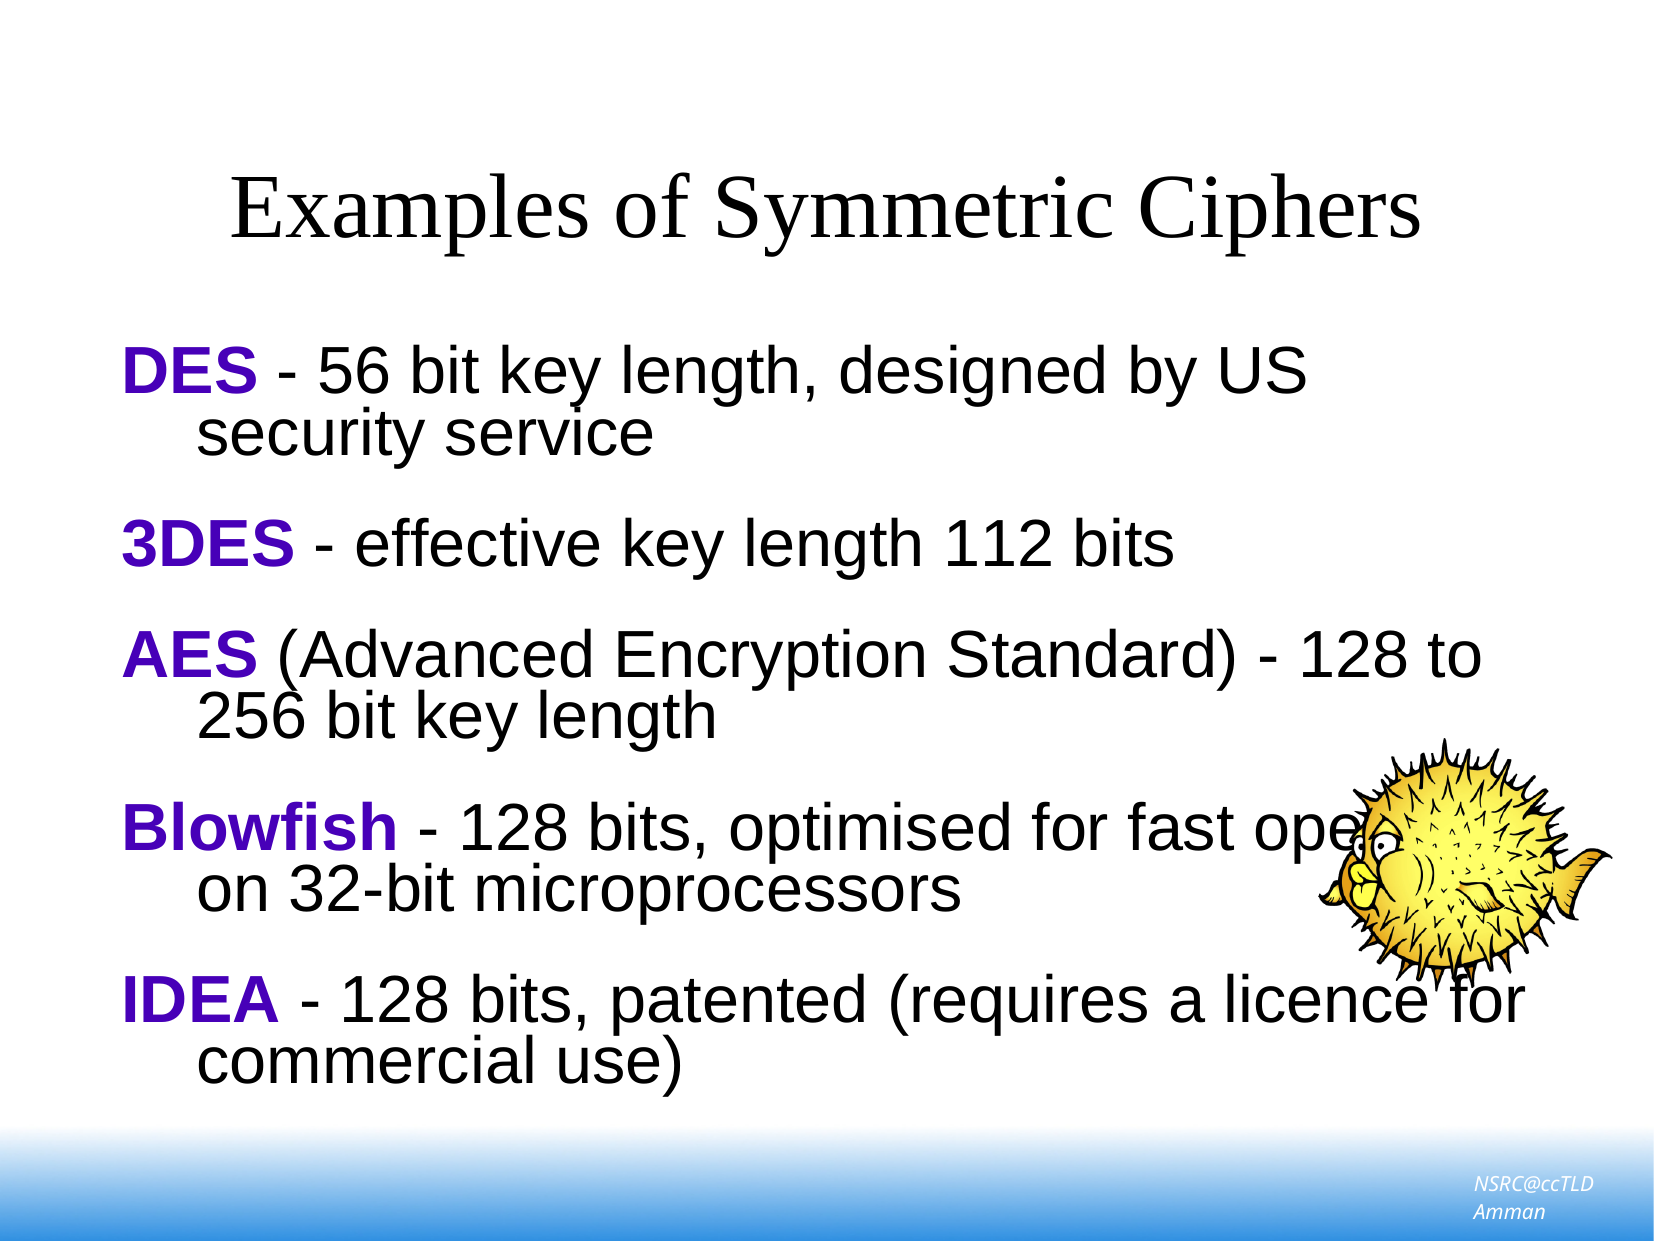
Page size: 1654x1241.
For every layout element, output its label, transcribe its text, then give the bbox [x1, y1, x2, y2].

list DES - 56 bit key length, designed by US security service 3DES - effective key length 112 bits AES (Advanced Encryption Standard) - 128 to 256 bit key length Blowfish - 128 bits, optimised for fast operation on 32-bit microprocessors IDEA - 128 bits, patented (requires a licence for commercial use) [121, 344, 1534, 1127]
picture [1318, 738, 1613, 993]
title Examples of Symmetric Ciphers [121, 102, 1534, 310]
picture [0, 1124, 1654, 1241]
